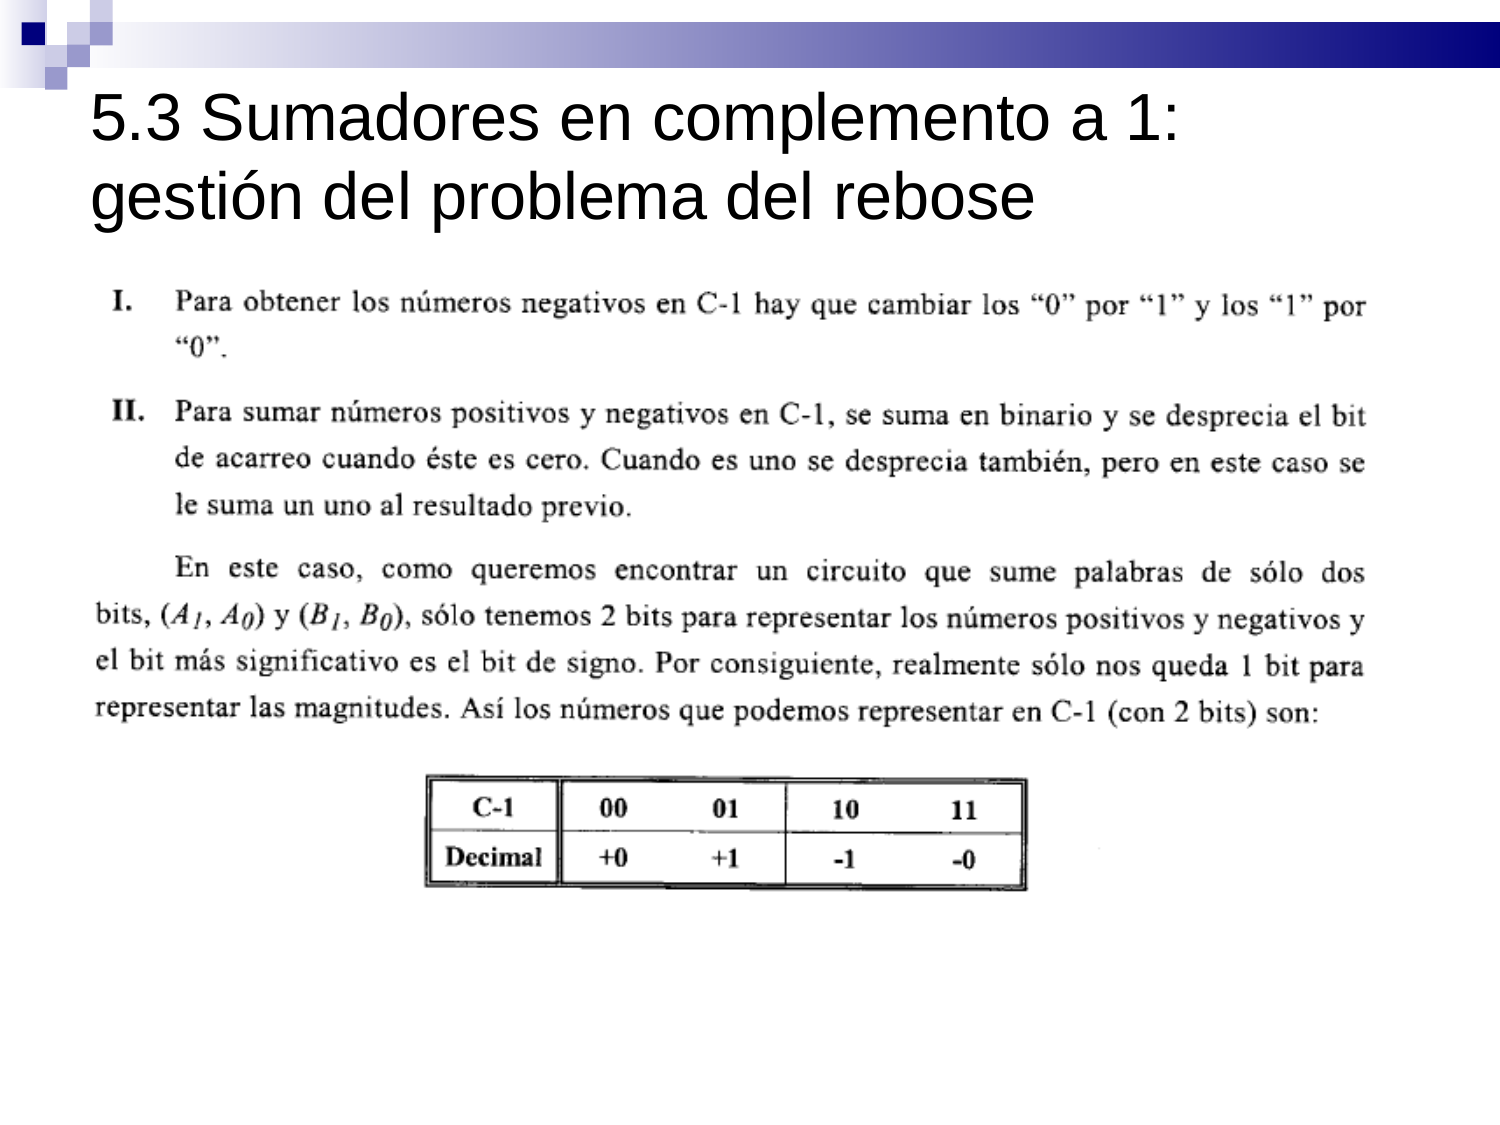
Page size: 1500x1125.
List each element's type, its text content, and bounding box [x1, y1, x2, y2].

title 5.3 Sumadores en complemento a 1: gestión del problema del rebose [75, 65, 1426, 241]
picture [76, 278, 1424, 907]
